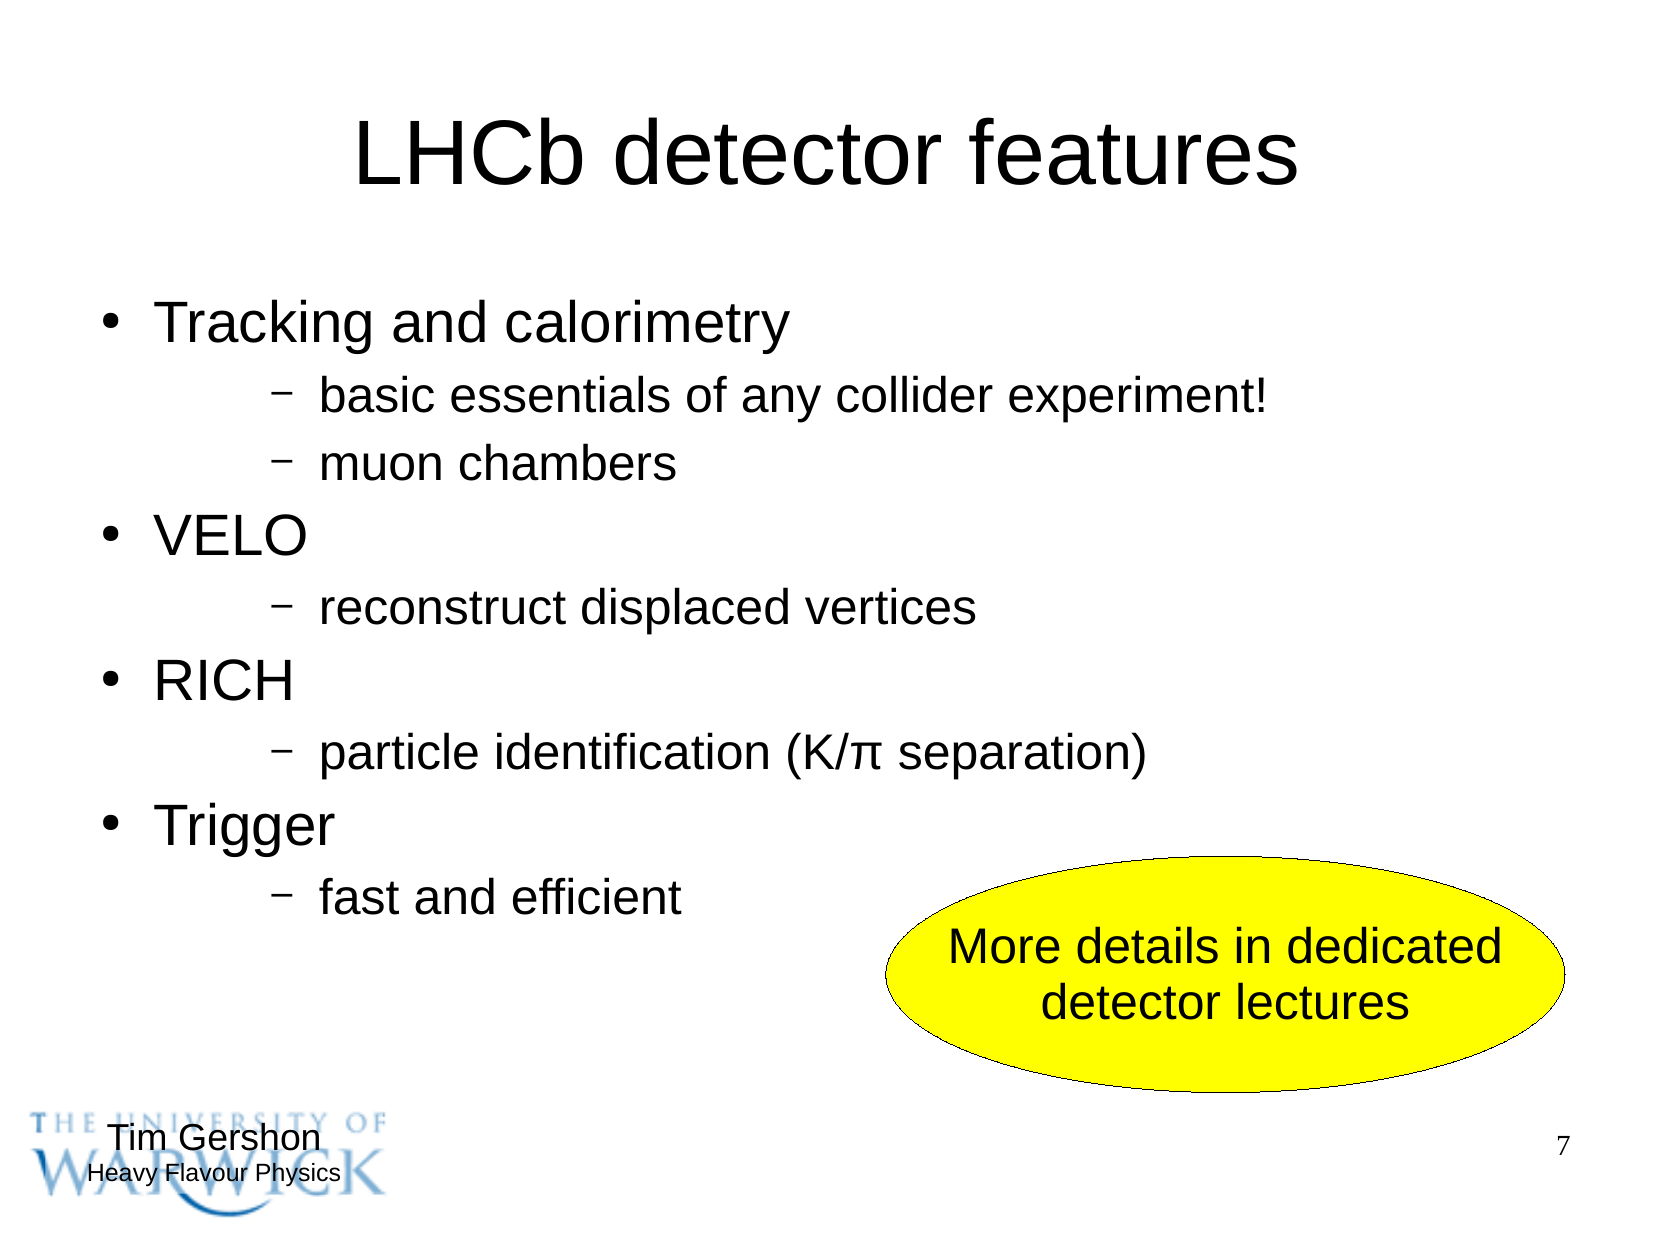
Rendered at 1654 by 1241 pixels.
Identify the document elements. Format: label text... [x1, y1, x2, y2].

text_box More details in dedicated detector lectures [885, 856, 1566, 1093]
text_box Tim Gershon Heavy Flavour Physics [45, 1108, 383, 1194]
picture [19, 1106, 406, 1232]
title LHCb detector features [82, 49, 1571, 257]
list Tracking and calorimetry basic essentials of any collider experiment! muon chambers VELO reconstruct displaced vertices RICH particle identification (K/π separation) Trigger fast and efficient [82, 290, 1571, 1094]
